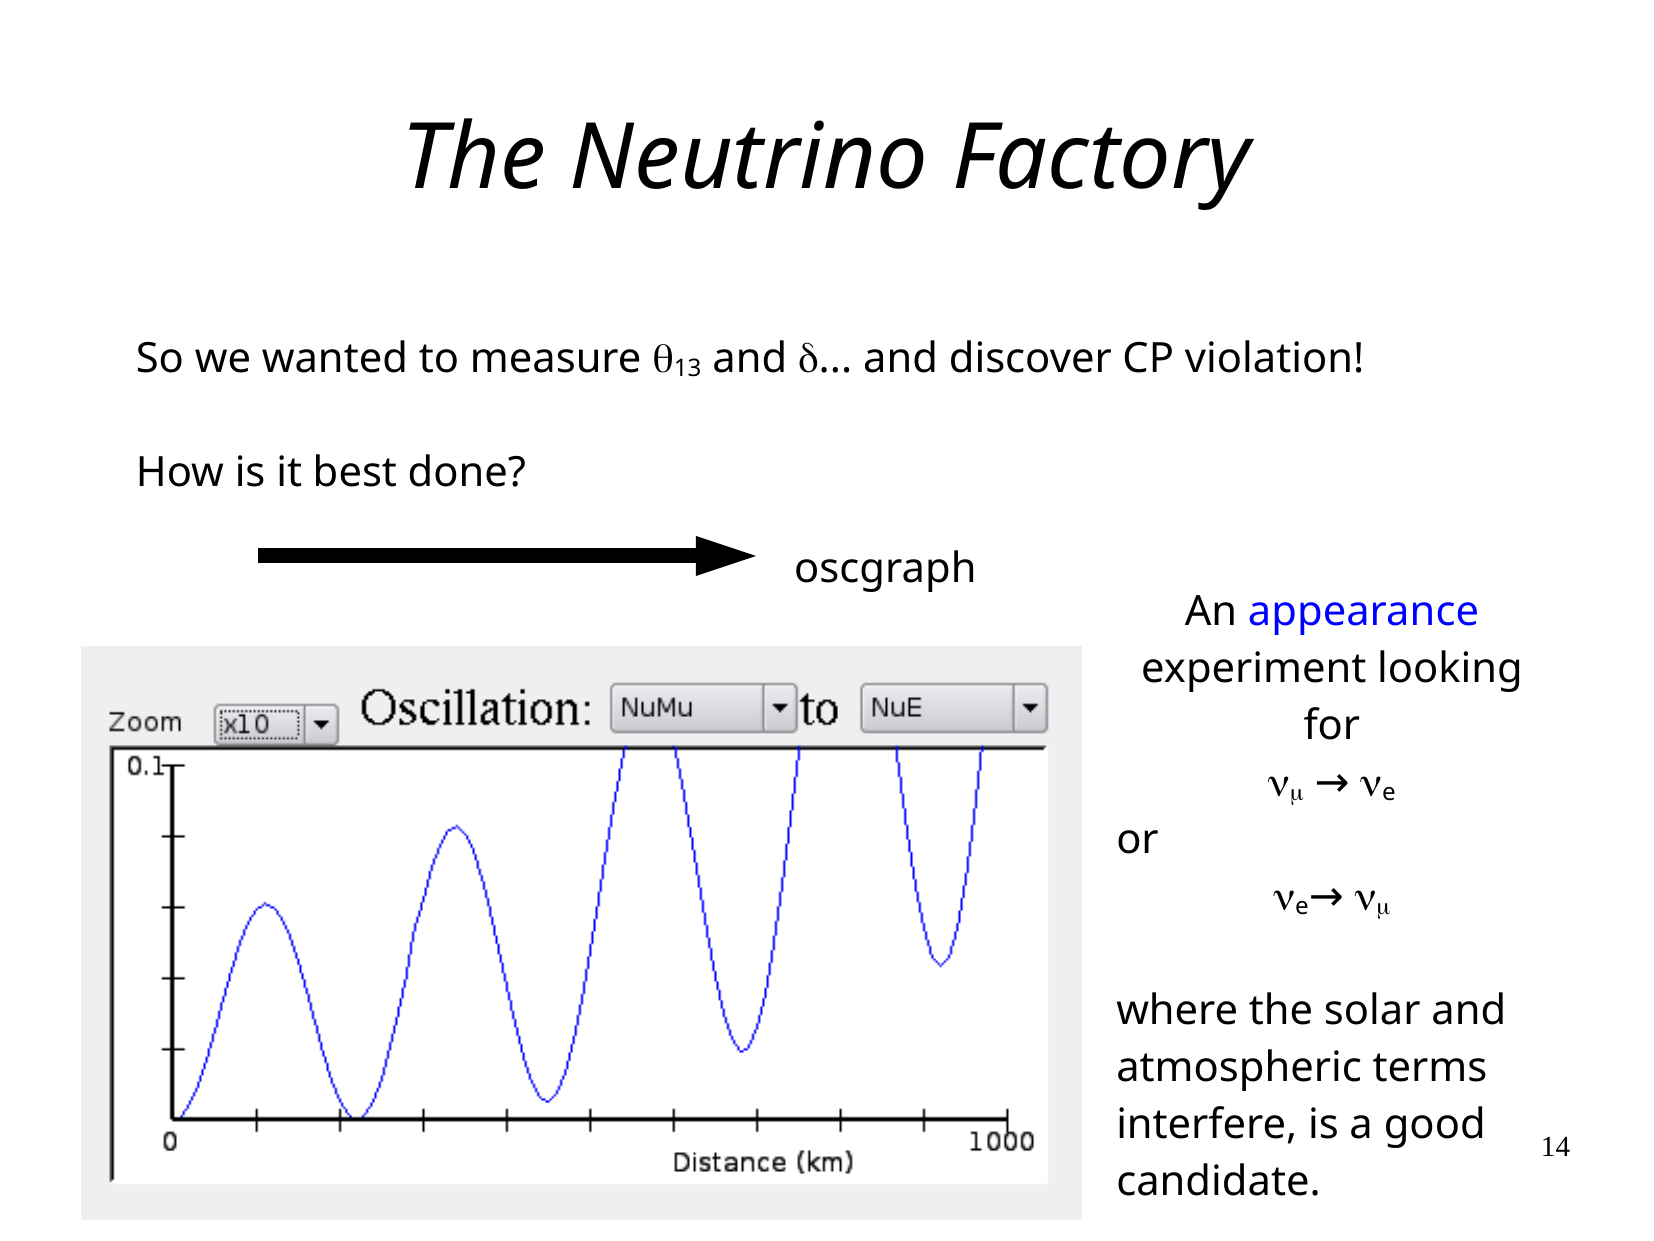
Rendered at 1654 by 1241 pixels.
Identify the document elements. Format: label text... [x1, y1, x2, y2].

picture [81, 646, 1082, 1220]
title The Neutrino Factory [82, 56, 1571, 250]
text_box So we wanted to measure q13 and d... and discover CP violation! How is it best done? [121, 320, 1530, 503]
text_box An appearance experiment looking for nm → ne or ne→ nm where the solar and atmospheric terms interfere, is a good candidate. [1101, 573, 1563, 1123]
text_box oscgraph [779, 530, 999, 596]
